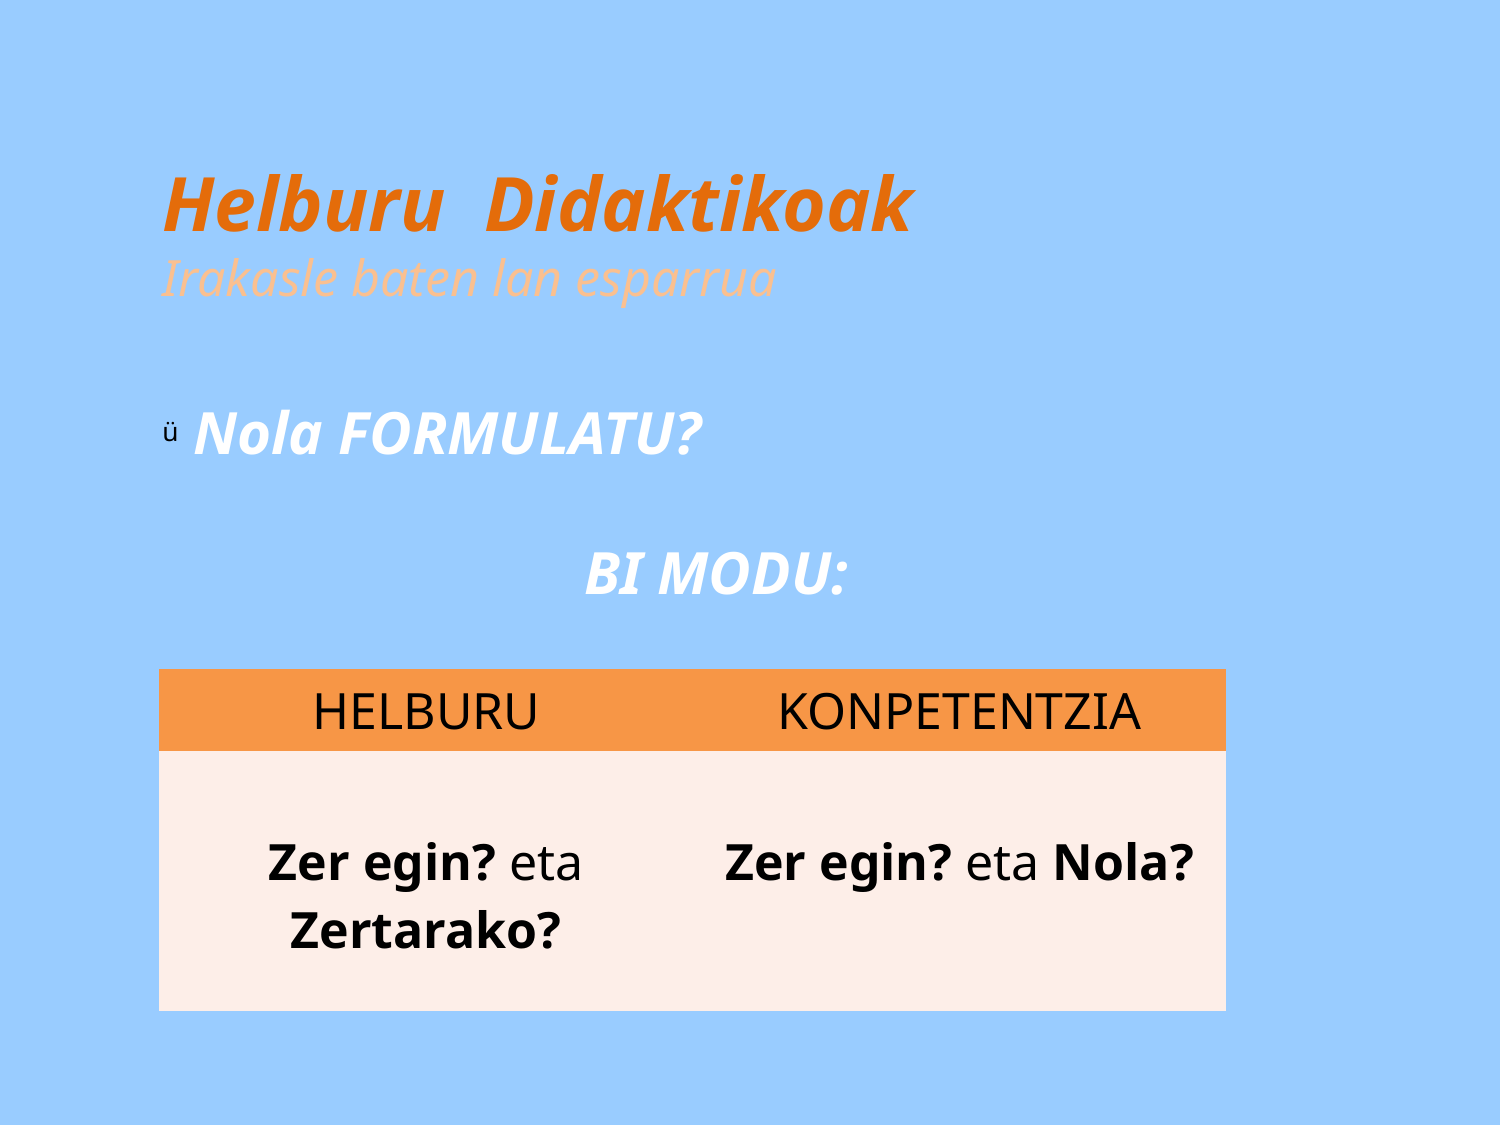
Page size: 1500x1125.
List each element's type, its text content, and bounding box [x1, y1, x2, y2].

text_box Helburu Didaktikoak Irakasle baten lan esparrua Nola FORMULATU? BI MODU: [147, 149, 1270, 794]
table_cell Zer egin? eta Nola? [693, 751, 1226, 1011]
table_header KONPETENTZIA [693, 669, 1226, 751]
table_cell Zer egin? eta Zertarako? [159, 751, 693, 1011]
table_header HELBURU [159, 669, 693, 751]
